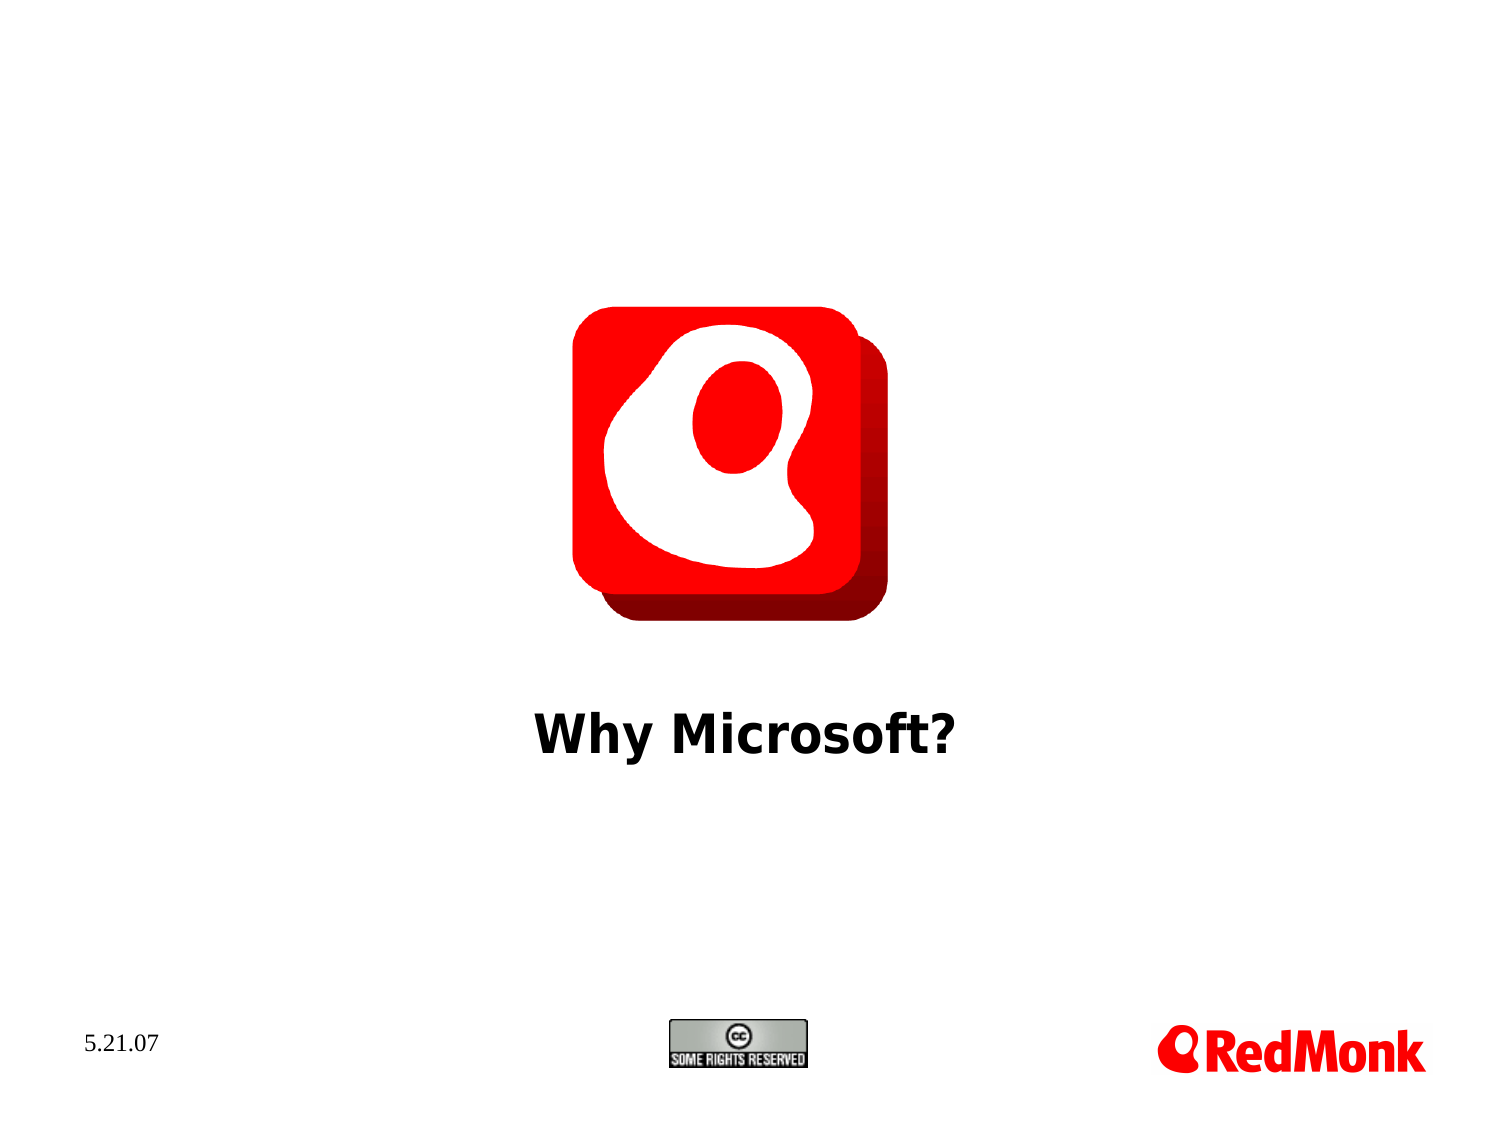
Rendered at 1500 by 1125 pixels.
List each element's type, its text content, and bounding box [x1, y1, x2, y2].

picture [1315, 1023, 1433, 1075]
text_box 5.21.07 [69, 1023, 257, 1075]
picture [560, 290, 902, 642]
subtitle Why Microsoft? [177, 698, 1315, 1125]
